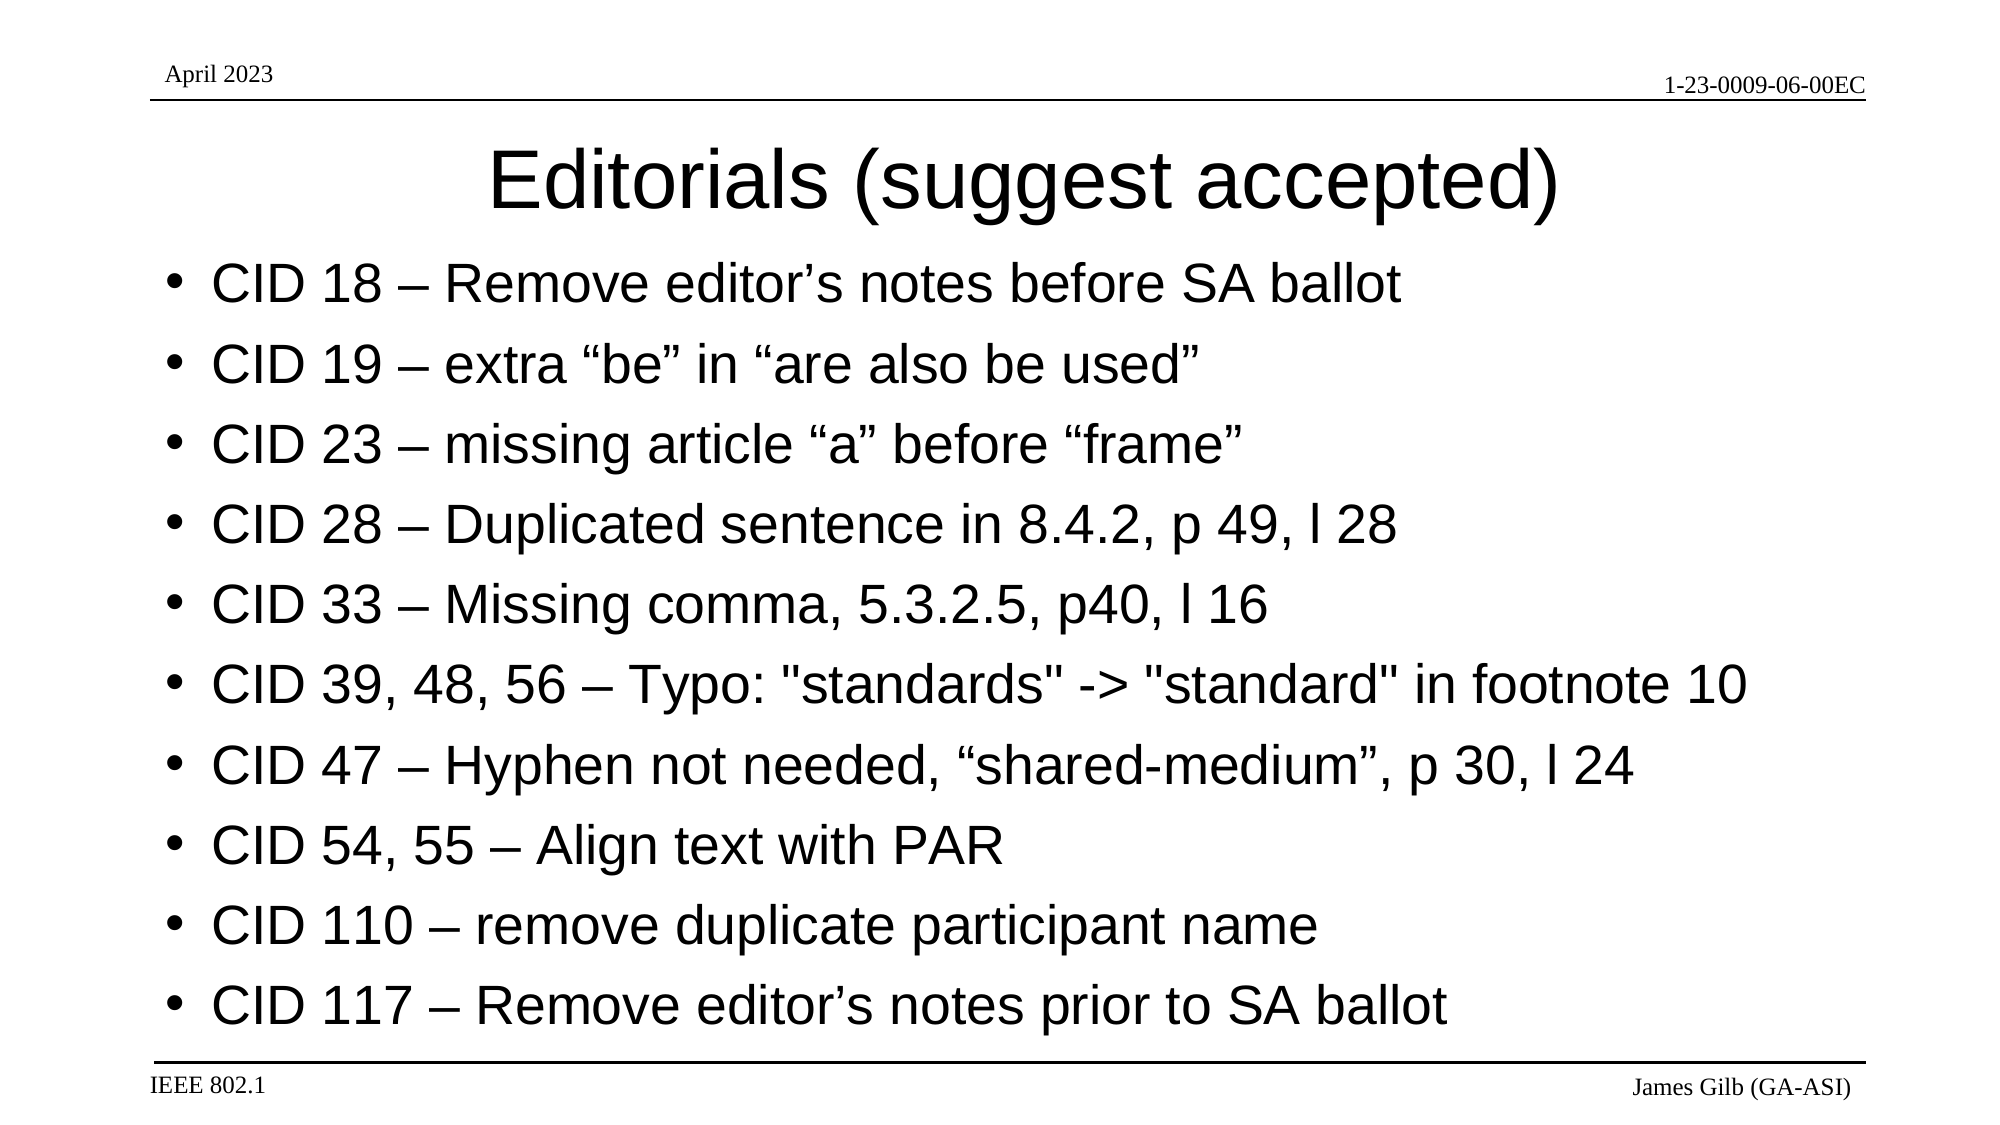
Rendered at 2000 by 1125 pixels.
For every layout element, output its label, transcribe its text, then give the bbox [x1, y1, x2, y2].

title Editorials (suggest accepted) [149, 112, 1900, 238]
list CID 18 – Remove editor’s notes before SA ballot CID 19 – extra “be” in “are also be used” CID 23 – missing article “a” before “frame” CID 28 – Duplicated sentence in 8.4.2, p 49, l 28 CID 33 – Missing comma, 5.3.2.5, p40, l 16 CID 39, 48, 56 – Typo: "standards" -> "standard" in footnote 10 CID 47 – Hyphen not needed, “shared-medium”, p 30, l 24 CID 54, 55 – Align text with PAR CID 110 – remove duplicate participant name CID 117 – Remove editor’s notes prior to SA ballot [149, 239, 1900, 1051]
